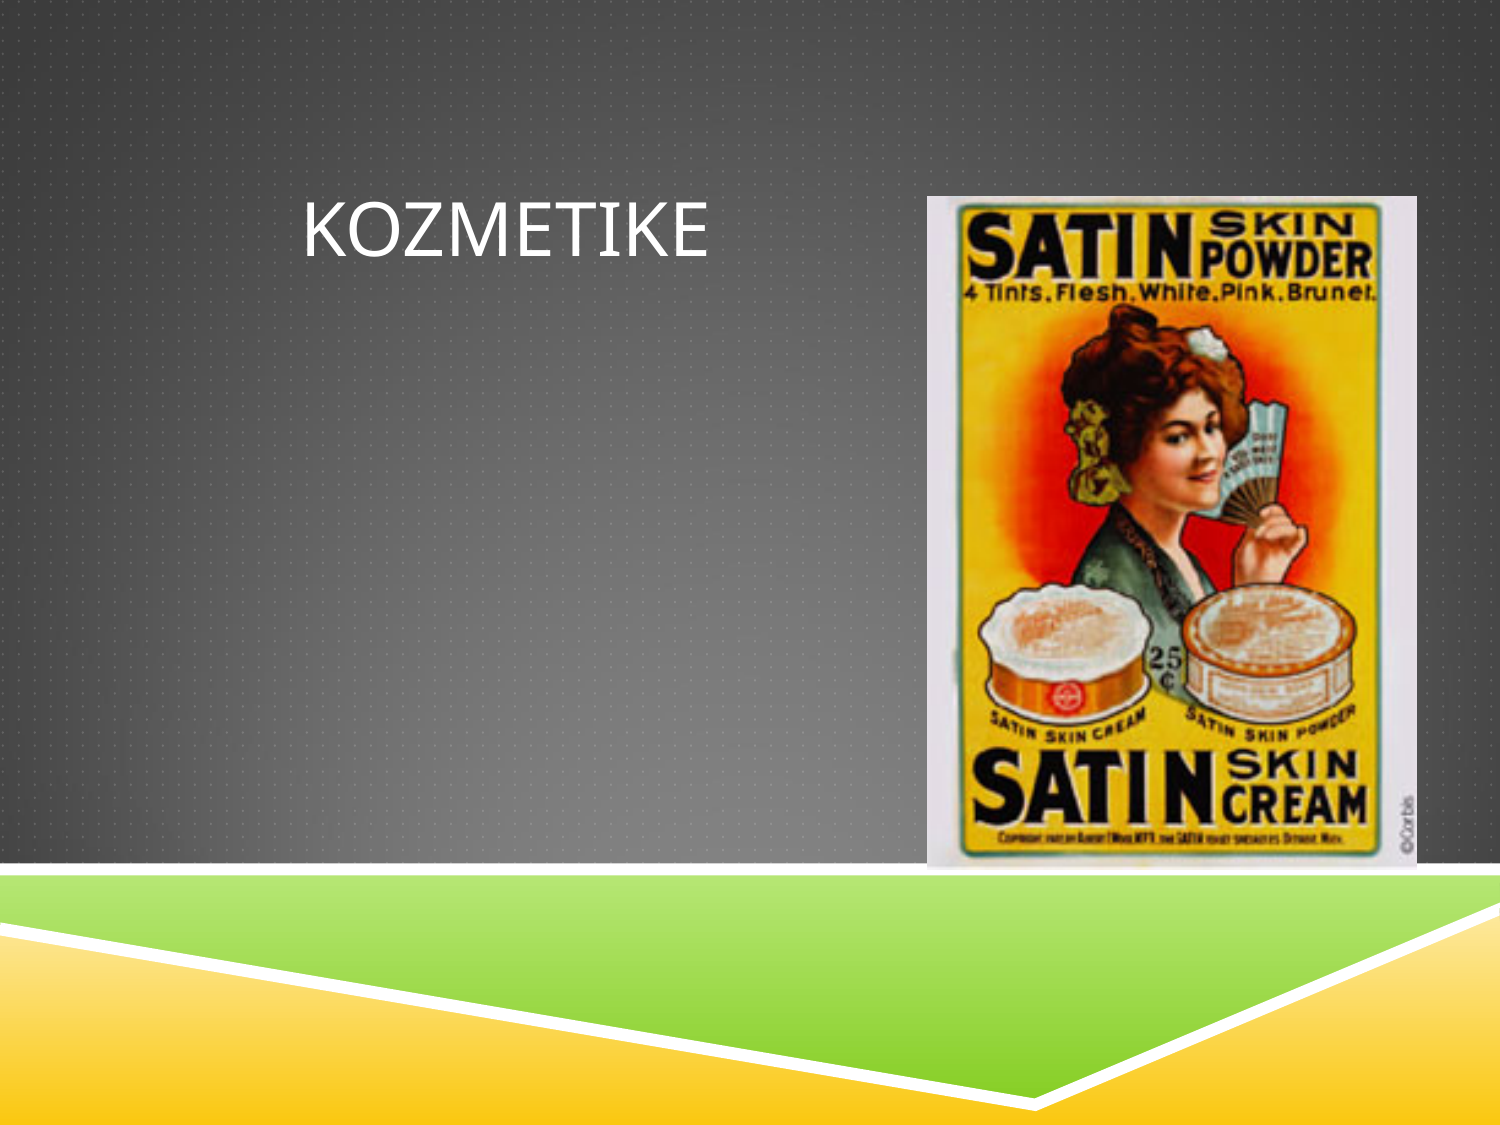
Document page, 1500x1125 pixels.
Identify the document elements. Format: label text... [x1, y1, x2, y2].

title KOZMETIKE [0, 0, 993, 279]
picture [0, 0, 1500, 870]
